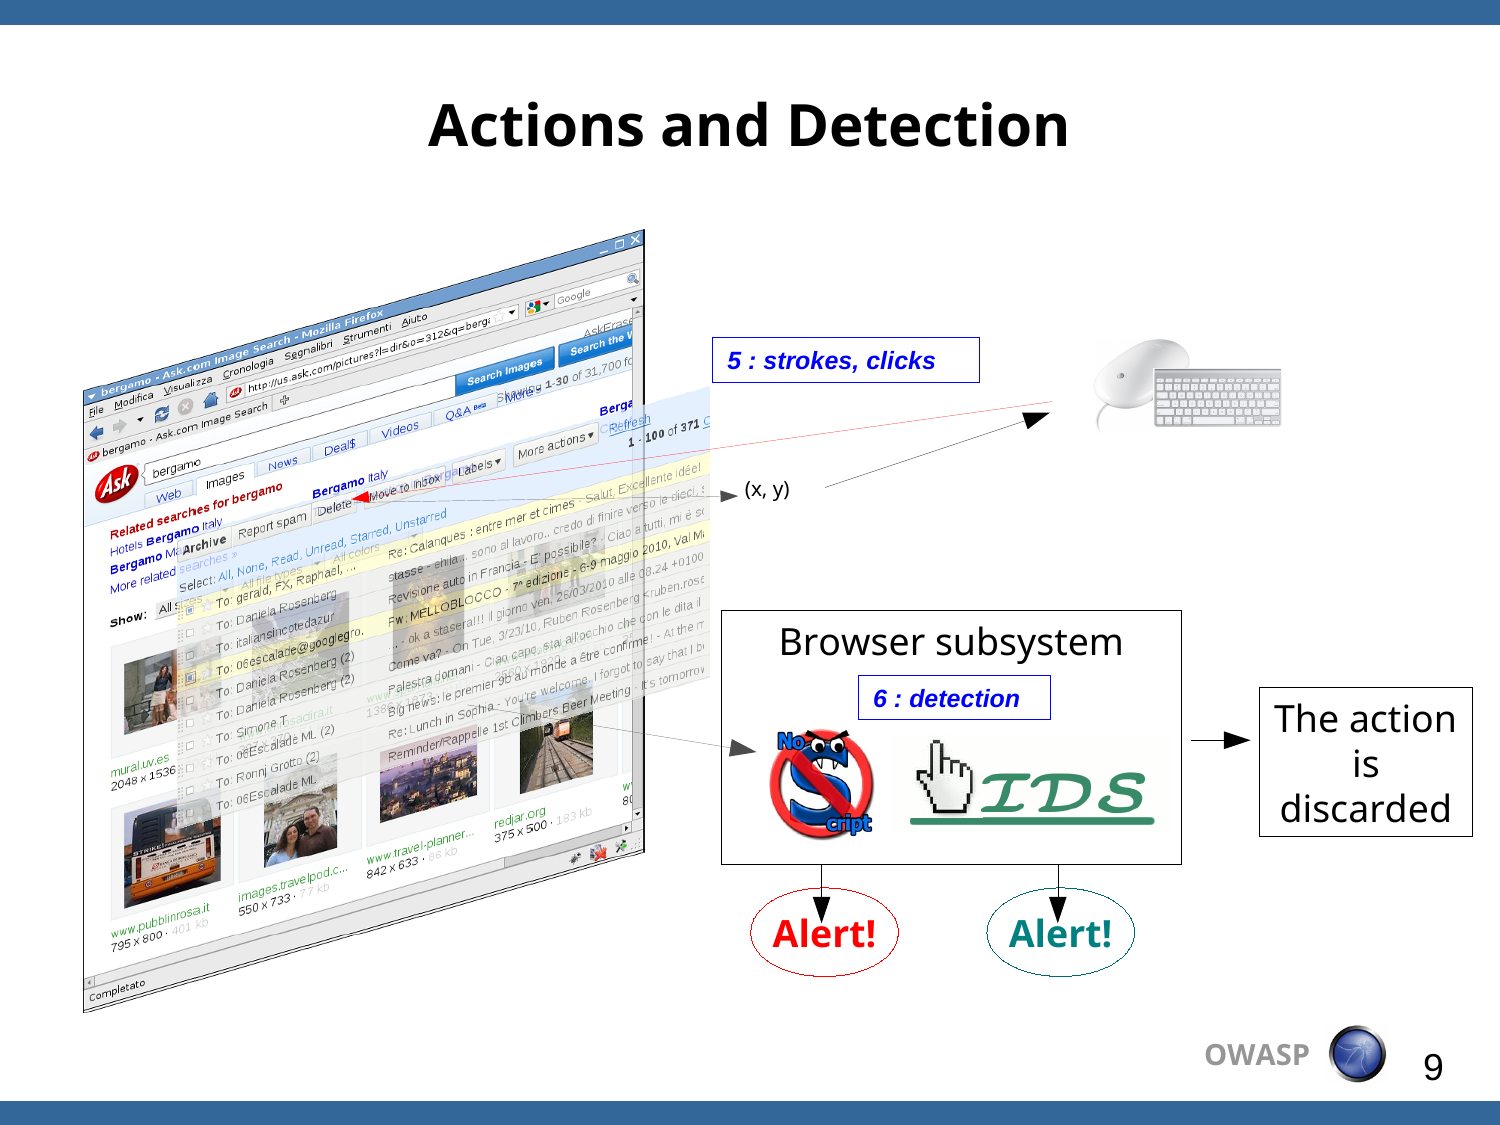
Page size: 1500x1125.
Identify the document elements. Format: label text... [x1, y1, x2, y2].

text_box 5 : strokes, clicks [712, 337, 980, 383]
text_box (x, y) [729, 468, 810, 509]
picture [1093, 338, 1283, 434]
title Actions and Detection [75, 37, 1425, 209]
text_box The action is discarded [1259, 687, 1463, 837]
picture [1325, 1024, 1388, 1083]
text_box 6 : detection [858, 675, 1051, 720]
text_box Browser subsystem [721, 610, 1182, 865]
picture [83, 229, 710, 1013]
picture [891, 735, 1171, 833]
picture [370, 450, 710, 502]
